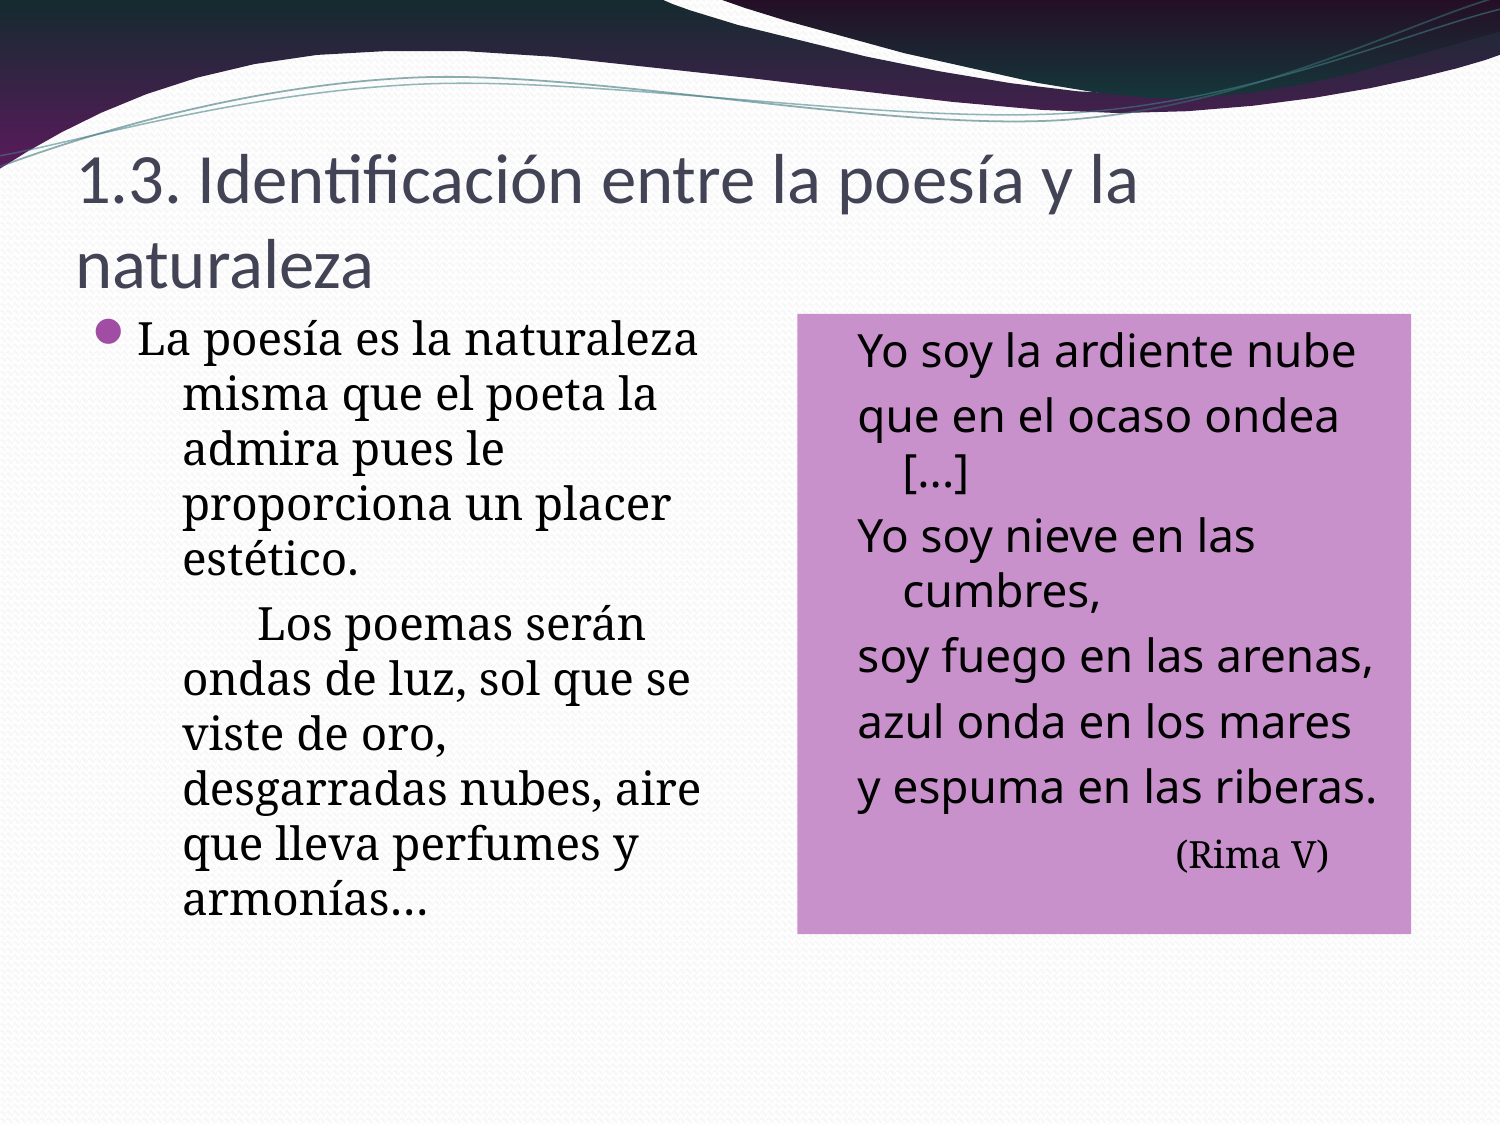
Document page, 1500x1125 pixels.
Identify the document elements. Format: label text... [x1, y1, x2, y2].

title 1.3. Identificación entre la poesía y la naturaleza [75, 115, 1426, 304]
list La poesía es la naturaleza misma que el poeta la admira pues le proporciona un placer estético. Los poemas serán ondas de luz, sol que se viste de oro, desgarradas nubes, aire que lleva perfumes y armonías… [77, 302, 740, 959]
list Yo soy la ardiente nube que en el ocaso ondea [...] Yo soy nieve en las cumbres, soy fuego en las arenas, azul onda en los mares y espuma en las riberas. (Rima V) [797, 313, 1412, 935]
